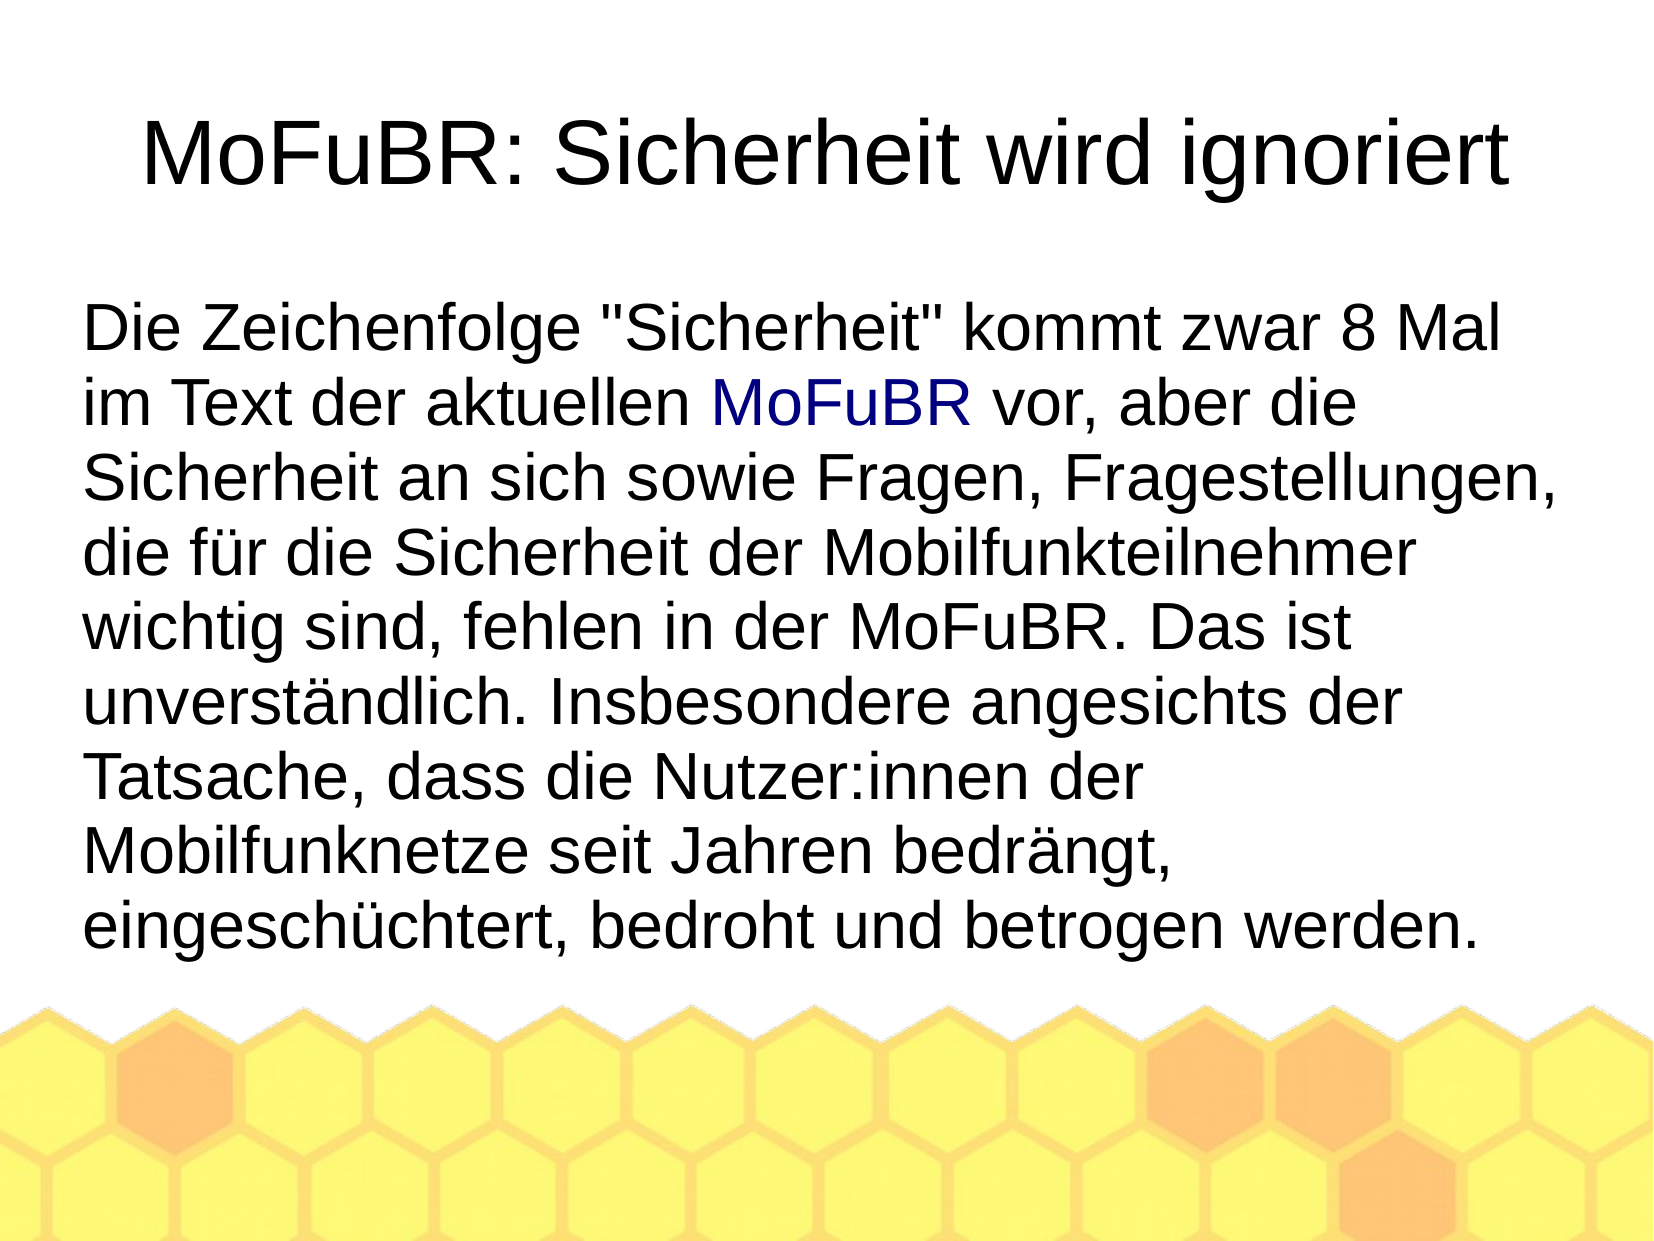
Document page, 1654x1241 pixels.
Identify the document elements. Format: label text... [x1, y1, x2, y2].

picture [0, 1001, 1654, 1241]
title MoFuBR: Sicherheit wird ignoriert [82, 49, 1571, 257]
list Die Zeichenfolge "Sicherheit" kommt zwar 8 Mal im Text der aktuellen MoFuBR vor, aber die Sicherheit an sich sowie Fragen, Fragestellungen, die für die Sicherheit der Mobilfunkteilnehmer wichtig sind, fehlen in der MoFuBR. Das ist unverständlich. Insbesondere angesichts der Tatsache, dass die Nutzer:innen der Mobilfunknetze seit Jahren bedrängt, eingeschüchtert, bedroht und betrogen werden. [82, 290, 1571, 1010]
